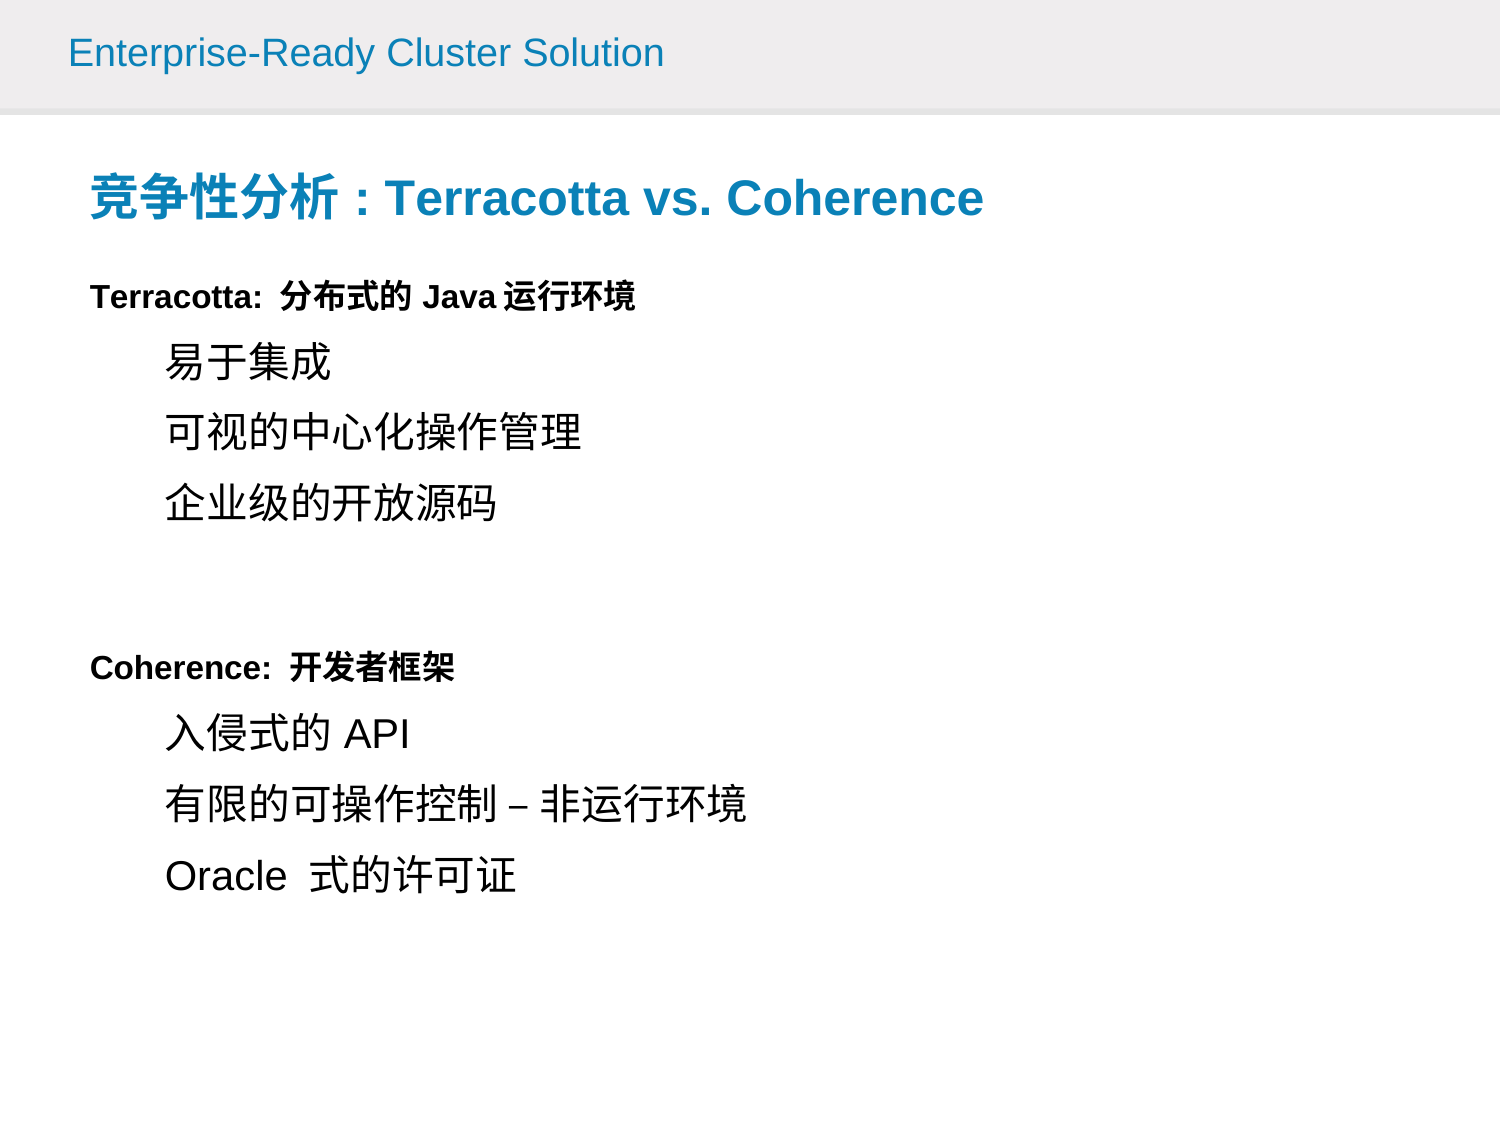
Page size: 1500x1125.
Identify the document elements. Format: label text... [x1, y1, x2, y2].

picture [0, 0, 1500, 115]
list Terracotta: 分布式的Java运行环境 易于集成 可视的中心化操作管理 企业级的开放源码 Coherence: 开发者框架 入侵式的API 有限的可操作控制 – 非运行环境 Oracle 式的许可证 [75, 262, 1426, 1006]
title 竞争性分析: Terracotta vs. Coherence [74, 153, 1022, 233]
